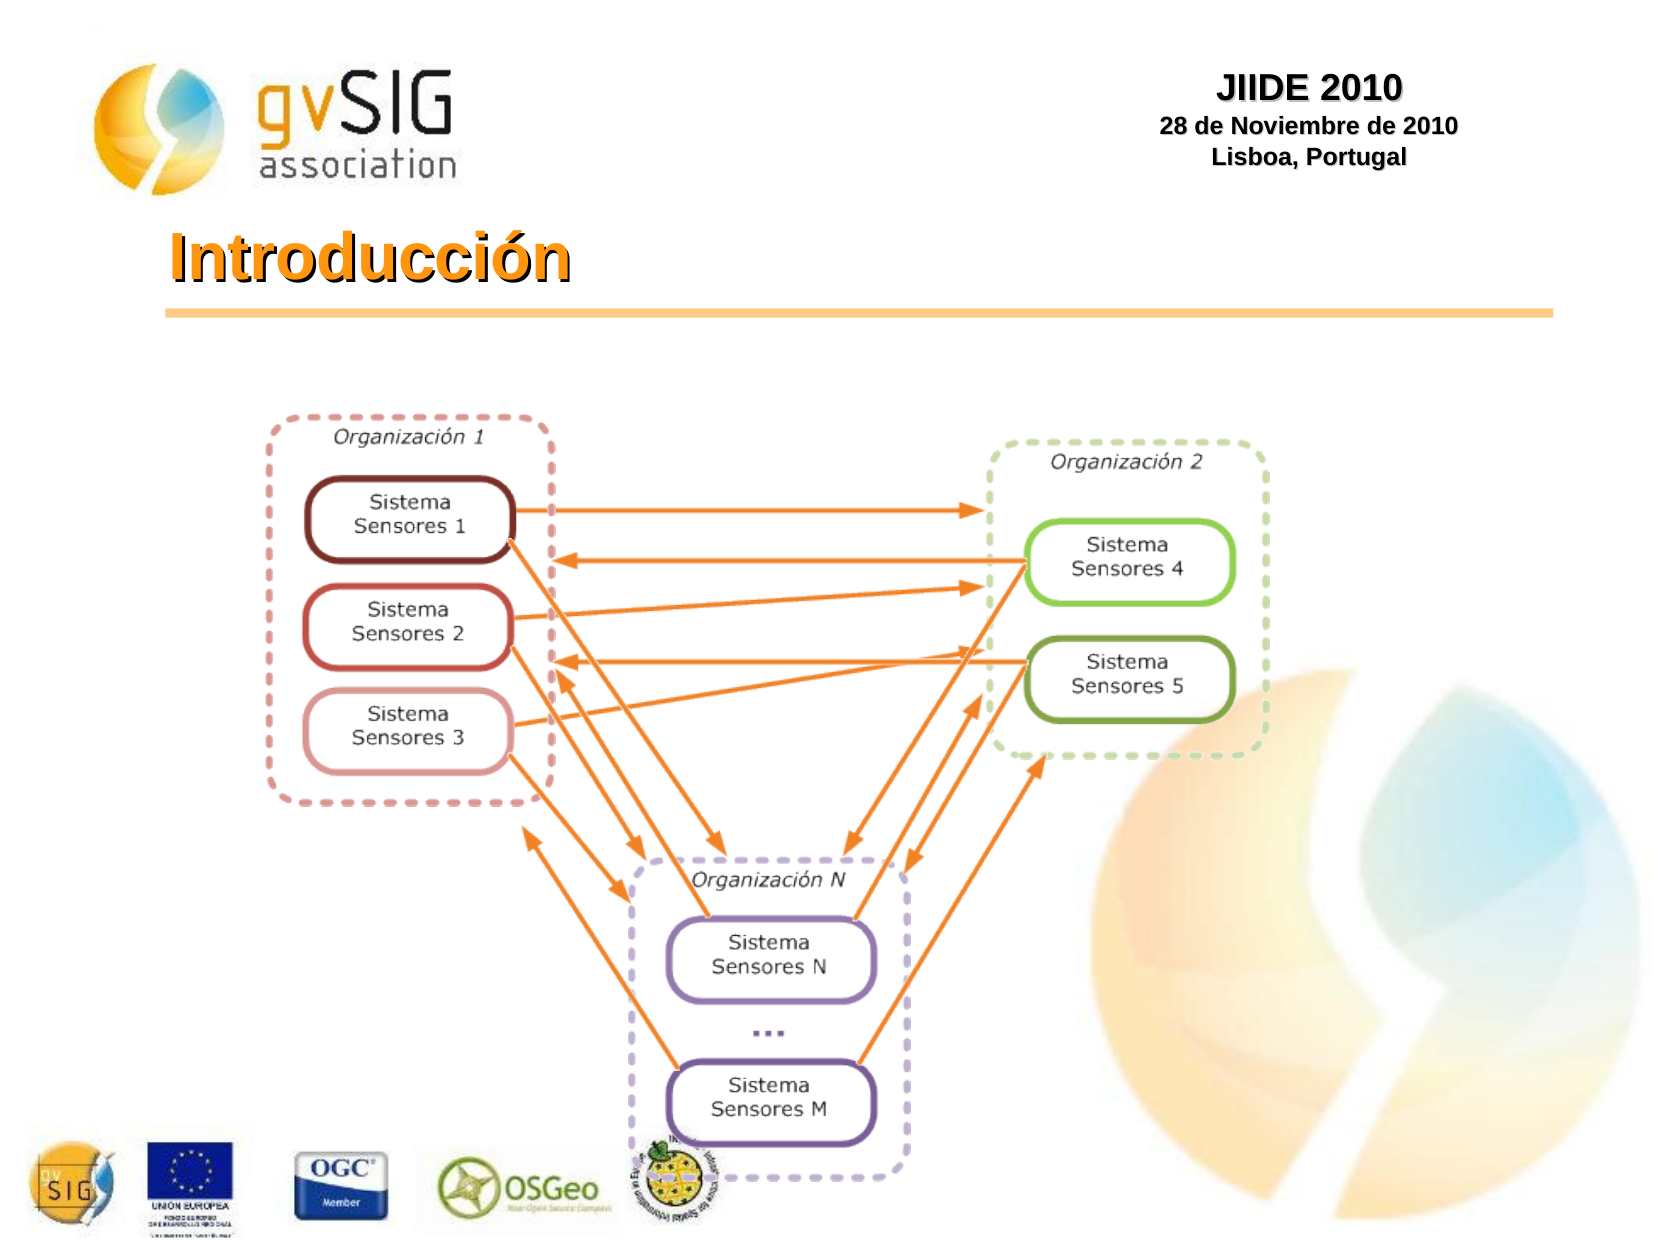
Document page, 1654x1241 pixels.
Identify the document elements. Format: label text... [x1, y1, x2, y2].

picture [1, 0, 1654, 1241]
text_box Introducción [153, 212, 588, 302]
